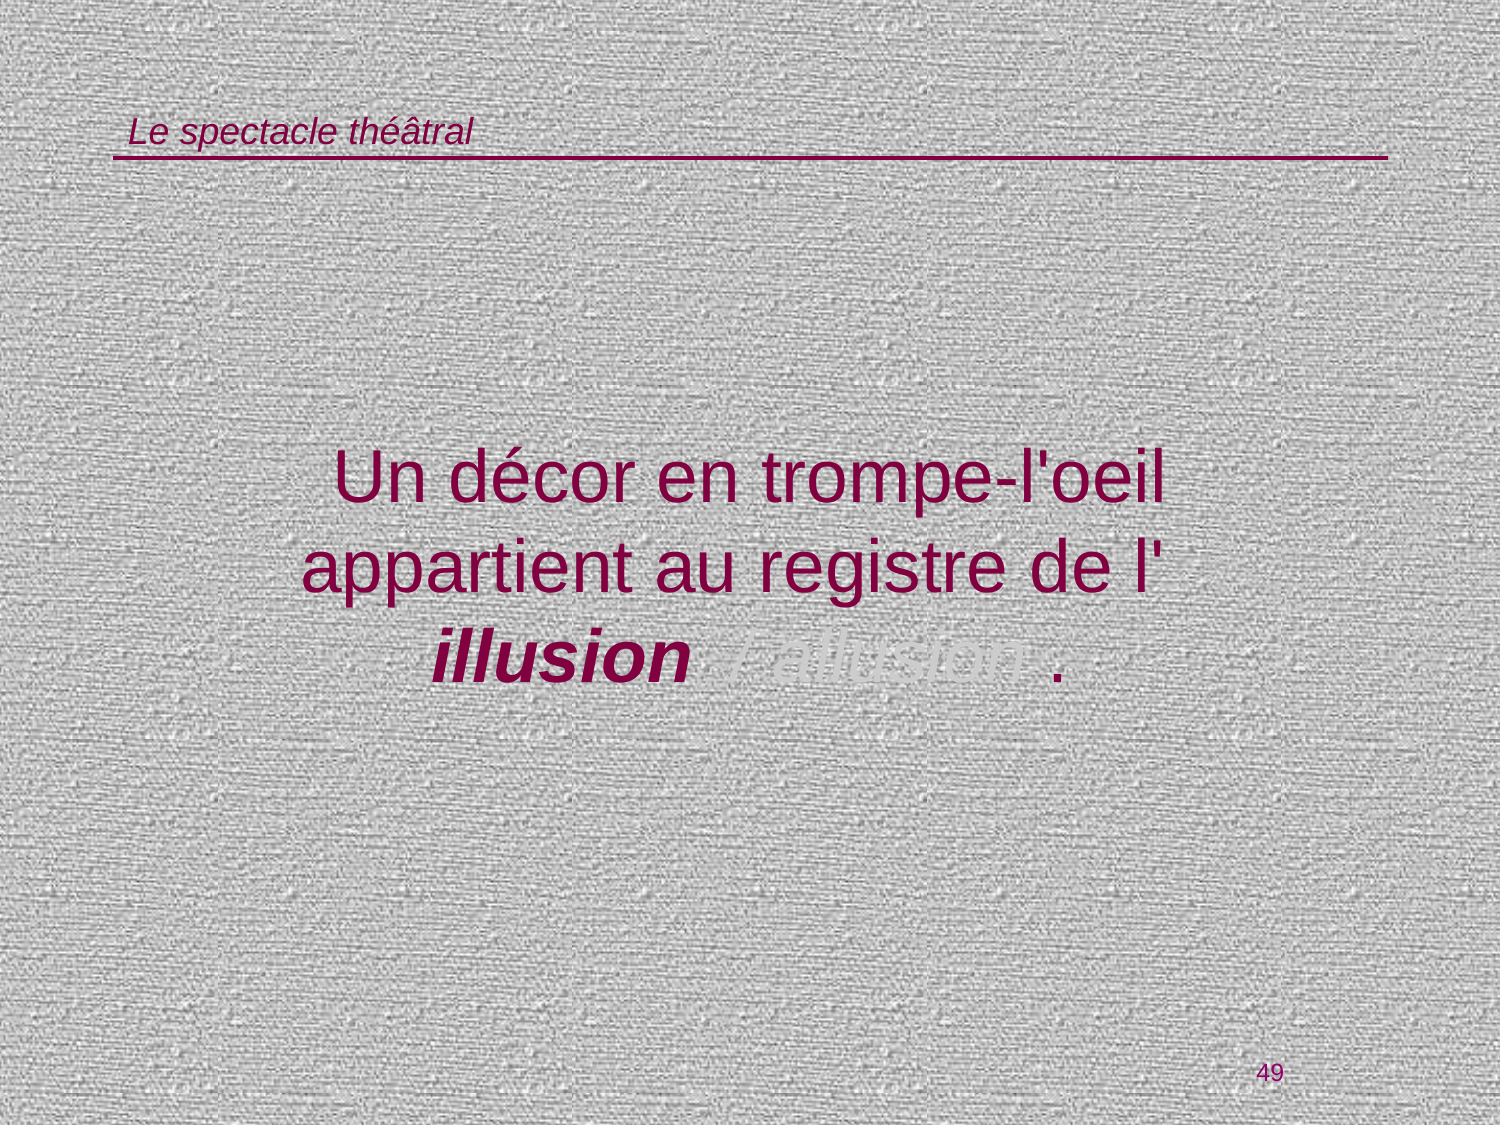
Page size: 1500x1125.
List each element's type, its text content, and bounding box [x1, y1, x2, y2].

picture [0, 0, 1500, 1125]
text_box Un décor en trompe-l'oeil appartient au registre de l' illusion / allusion . [206, 419, 1294, 706]
